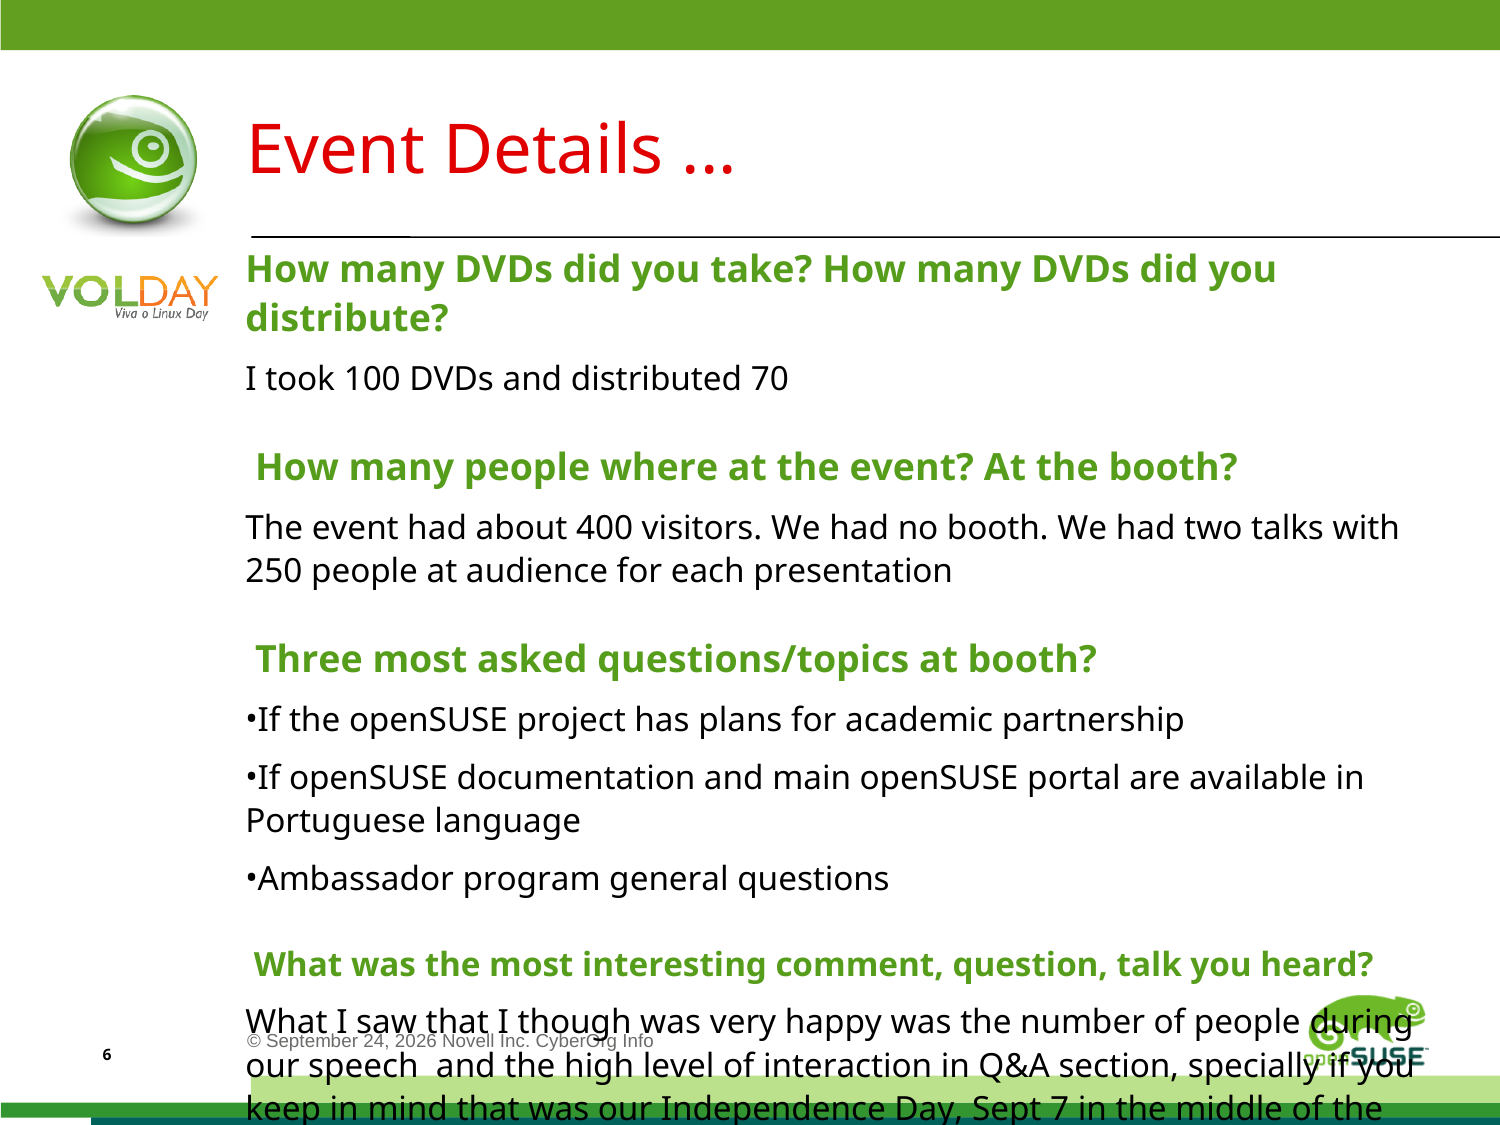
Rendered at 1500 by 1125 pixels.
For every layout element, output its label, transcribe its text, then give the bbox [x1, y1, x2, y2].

picture [1398, 1023, 1408, 1031]
title Event Details ... [246, 68, 1409, 231]
picture [1379, 1061, 1389, 1071]
picture [1335, 1023, 1344, 1031]
picture [41, 271, 219, 321]
list How many DVDs did you take? How many DVDs did you distribute? I took 100 DVDs and distributed 70 How many people where at the event? At the booth? The event had about 400 visitors. We had no booth. We had two talks with 250 people at audience for each presentation Three most asked questions/topics at booth? If the openSUSE project has plans for academic partnership If openSUSE documentation and main openSUSE portal are available in Portuguese language Ambassador program general questions What was the most interesting comment, question, talk you heard? What I saw that I though was very happy was the number of people during our speech and the high level of interaction in Q&A section, specially if you keep in mind that was our Independence Day, Sept 7 in the middle of the week, in a very small town at 09:00 am in the morning [245, 243, 1458, 1023]
picture [1314, 1023, 1324, 1031]
picture [59, 88, 207, 237]
picture [1304, 1023, 1429, 1071]
